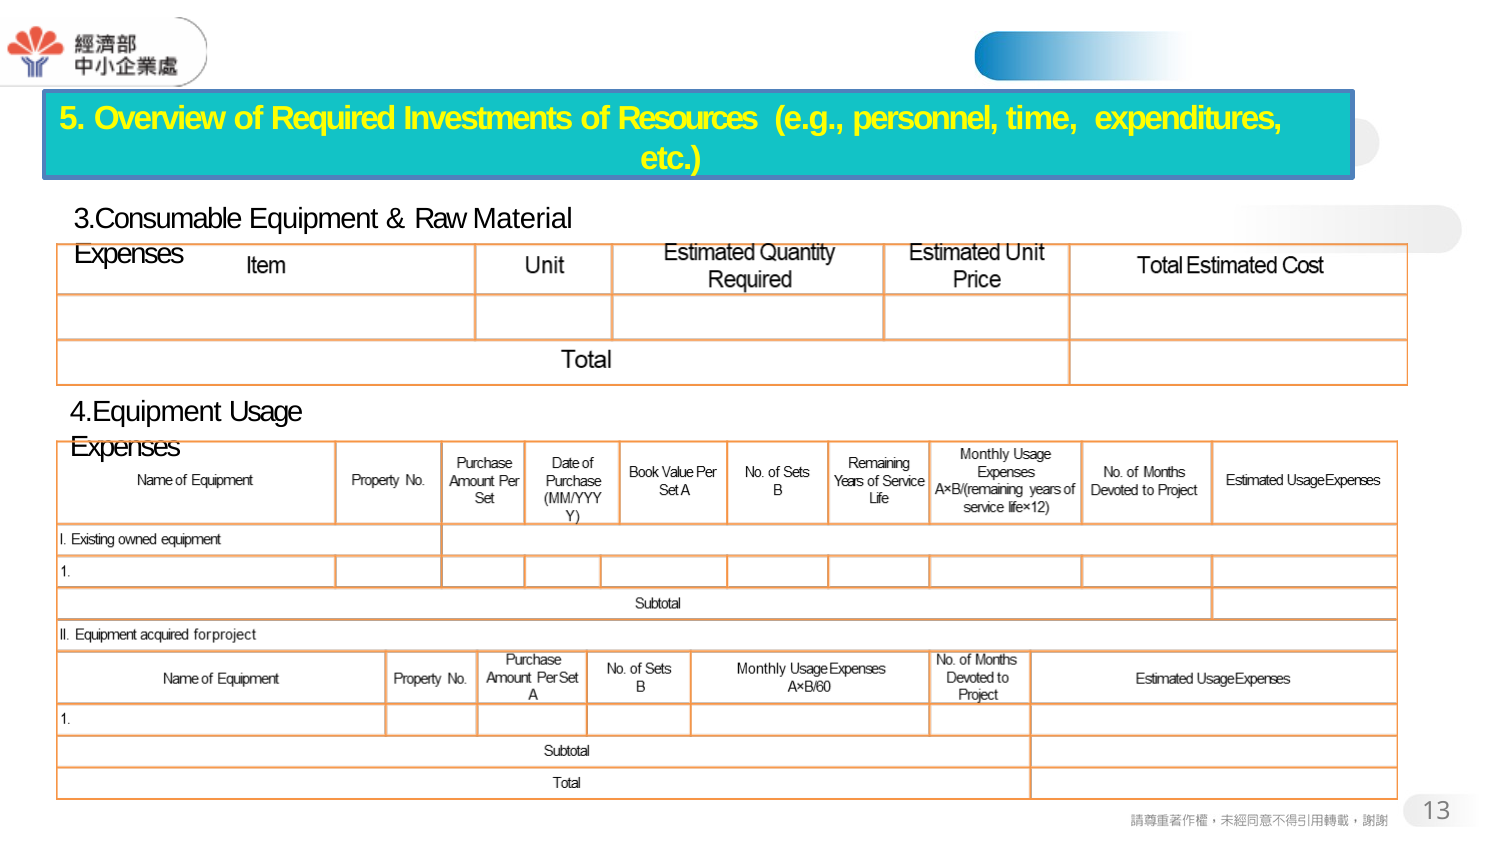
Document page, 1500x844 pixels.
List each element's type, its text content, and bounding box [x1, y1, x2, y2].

text_box 13 [1417, 790, 1454, 828]
title 5. Overview of Required Investments of Resources (e.g., personnel, time, expenditures, etc.) [44, 91, 1353, 178]
text_box 4.Equipment Usage Expenses [67, 389, 419, 430]
picture [56, 440, 1398, 801]
picture [56, 231, 1408, 389]
text_box 3.Consumable Equipment & Raw Material Expenses [71, 196, 688, 231]
